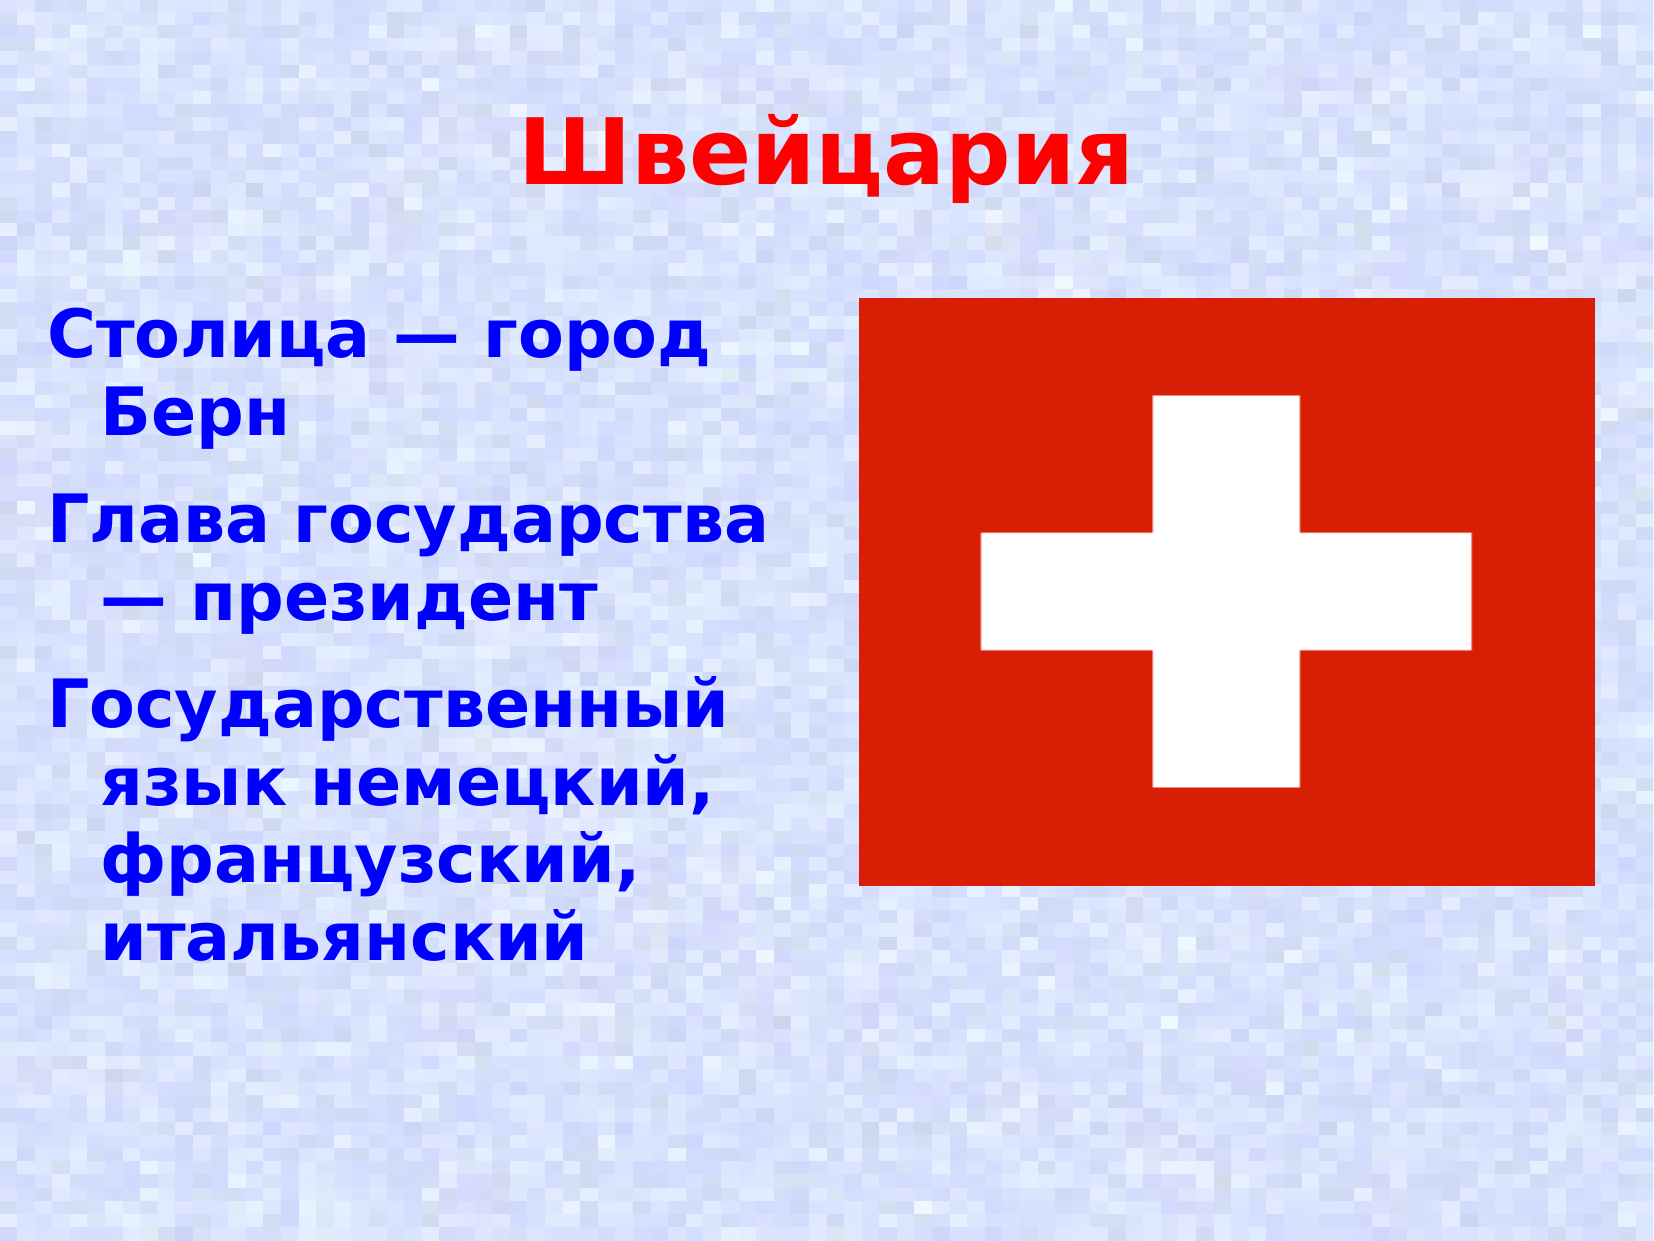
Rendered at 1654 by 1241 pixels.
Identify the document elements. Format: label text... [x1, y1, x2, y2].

picture [0, 0, 1654, 1241]
title Швейцария [82, 56, 1571, 250]
list Столица — город Берн Глава государства — президент Государственный язык немецкий, французский, итальянский [29, 295, 786, 1099]
